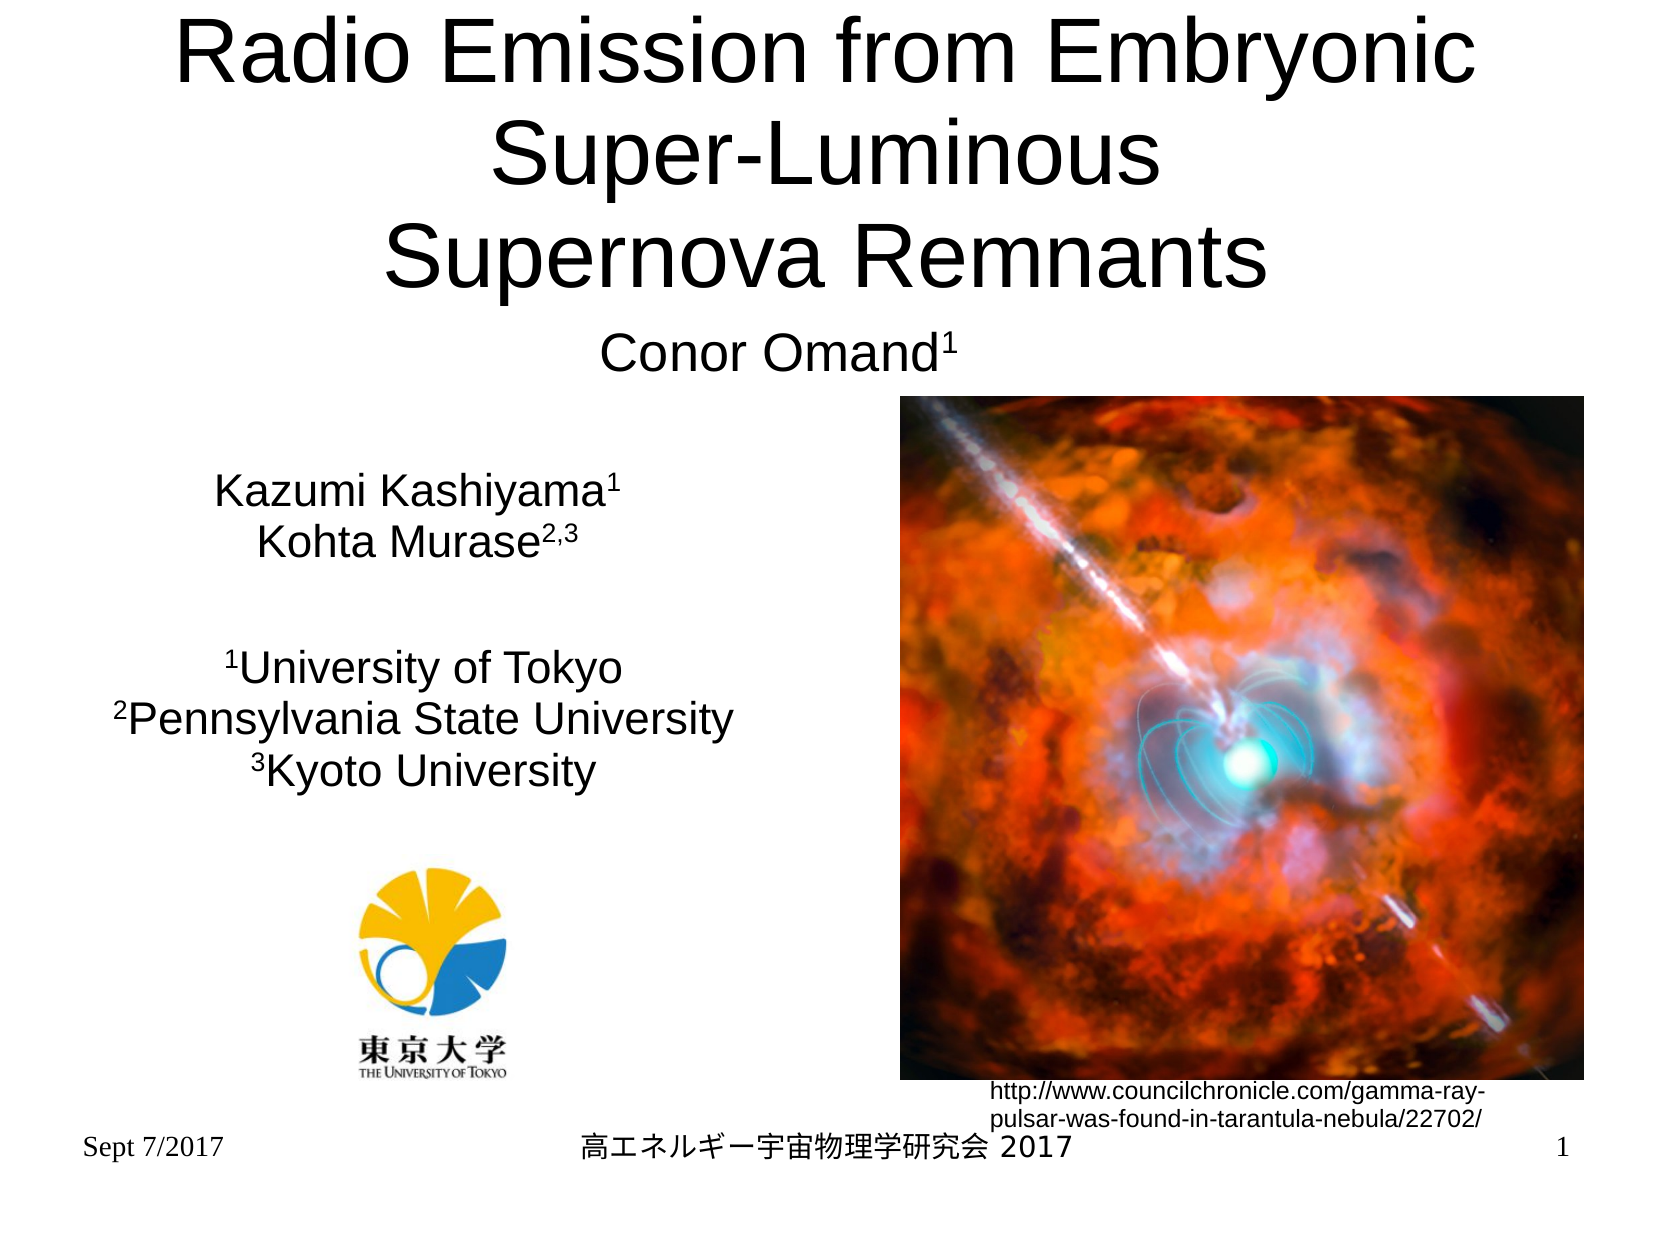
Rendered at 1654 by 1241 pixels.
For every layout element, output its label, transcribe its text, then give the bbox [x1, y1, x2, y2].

text_box Conor Omand1 [585, 315, 1006, 391]
picture [900, 396, 1584, 1081]
title Radio Emission from Embryonic Super-Luminous Supernova Remnants [82, 0, 1571, 307]
subtitle Kazumi Kashiyama1 Kohta Murase2,3 1University of Tokyo 2Pennsylvania State University 3Kyoto University [97, 270, 751, 991]
text_box http://www.councilchronicle.com/gamma-ray-pulsar-was-found-in-tarantula-nebula/22702/ [975, 1069, 1561, 1141]
picture [315, 854, 554, 1094]
